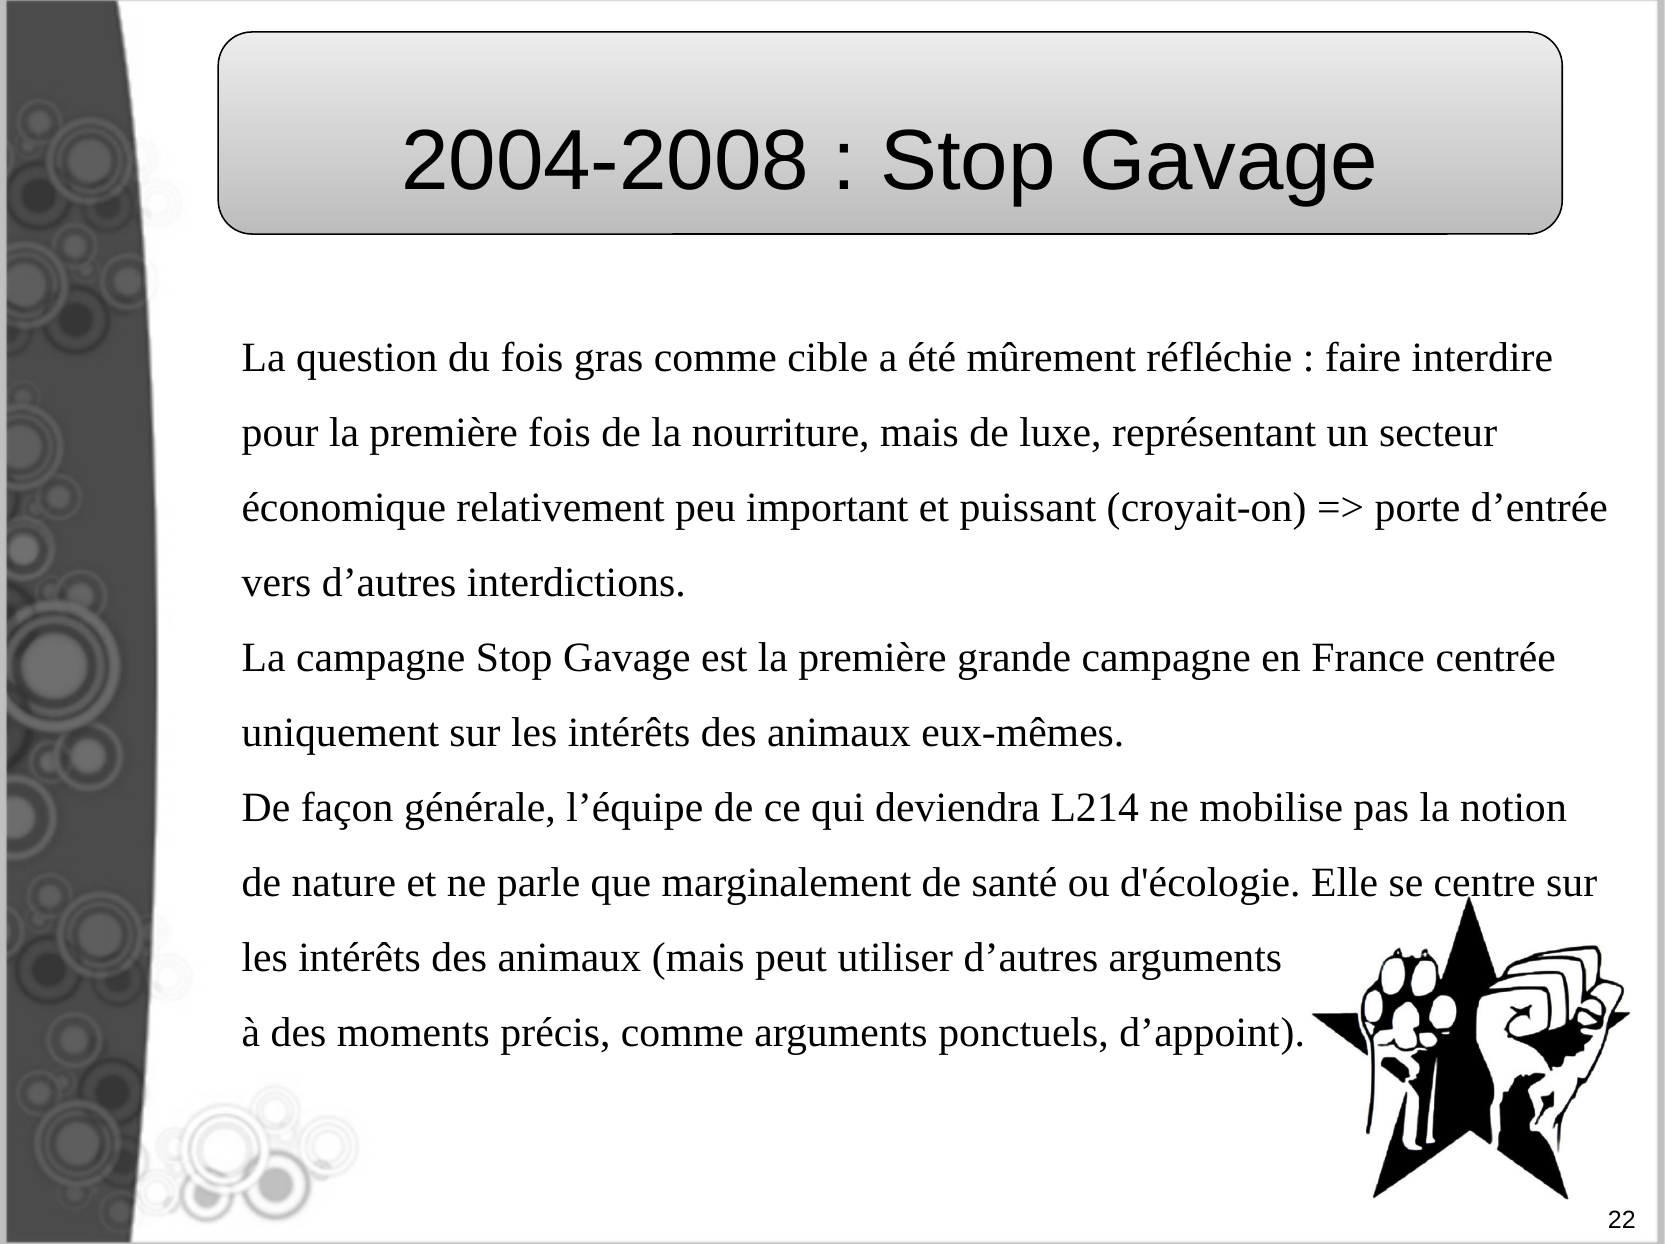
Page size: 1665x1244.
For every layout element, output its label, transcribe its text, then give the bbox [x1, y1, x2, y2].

text_box 2004-2008 : Stop Gavage [228, 97, 1553, 215]
text_box La question du fois gras comme cible a été mûrement réfléchie : faire interdire pour la première fois de la nourriture, mais de luxe, représentant un secteur économique relativement peu important et puissant (croyait-on) => porte d’entrée vers d’autres interdictions. La campagne Stop Gavage est la première grande campagne en France centrée uniquement sur les intérêts des animaux eux-mêmes. De façon générale, l’équipe de ce qui deviendra L214 ne mobilise pas la notion de nature et ne parle que marginalement de santé ou d'écologie. Elle se centre sur les intérêts des animaux (mais peut utiliser d’autres arguments à des moments précis, comme arguments ponctuels, d’appoint). [233, 296, 1621, 1064]
picture [3, 0, 1662, 1244]
text_box [218, 31, 1563, 235]
text_box 22 [1297, 1195, 1645, 1242]
